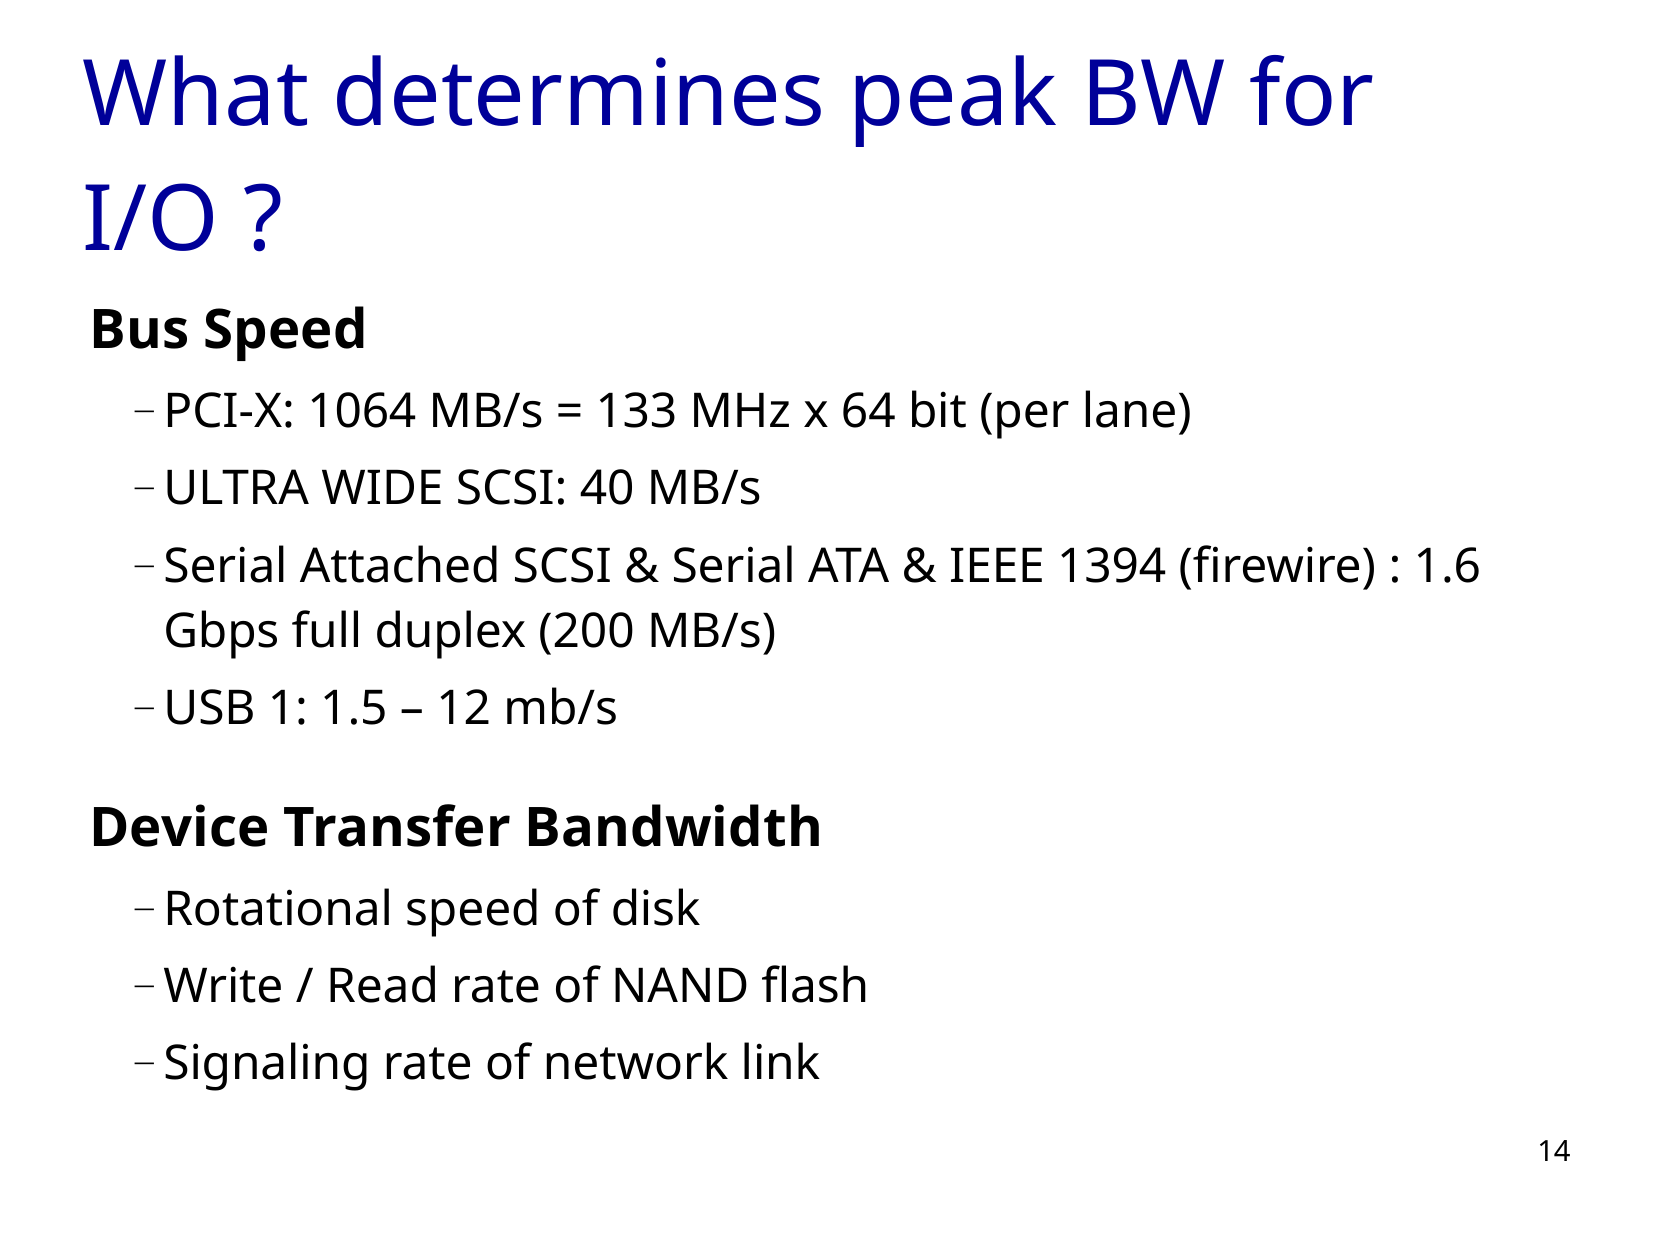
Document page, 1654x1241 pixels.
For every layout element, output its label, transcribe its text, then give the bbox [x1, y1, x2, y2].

list Bus Speed PCI-X: 1064 MB/s = 133 MHz x 64 bit (per lane) ULTRA WIDE SCSI: 40 MB/s Serial Attached SCSI & Serial ATA & IEEE 1394 (firewire) : 1.6 Gbps full duplex (200 MB/s) USB 1: 1.5 – 12 mb/s Device Transfer Bandwidth Rotational speed of disk Write / Read rate of NAND flash Signaling rate of network link [60, 290, 1571, 1096]
title What determines peak BW for I/O ? [82, 49, 1571, 257]
